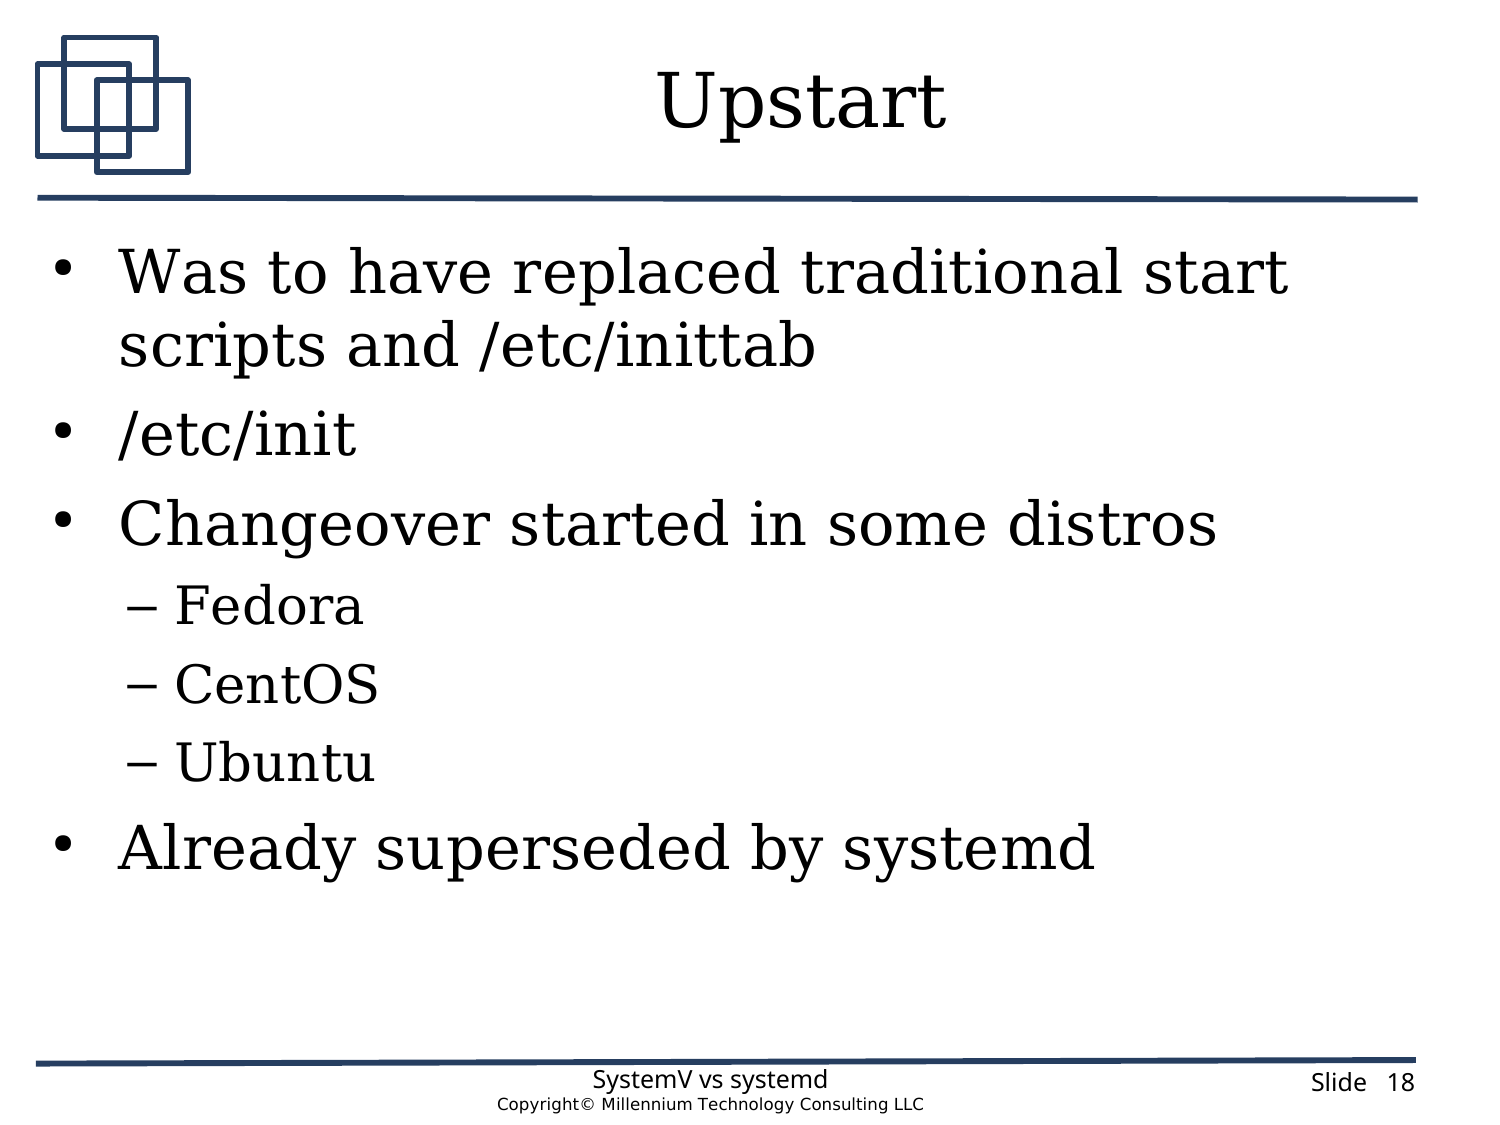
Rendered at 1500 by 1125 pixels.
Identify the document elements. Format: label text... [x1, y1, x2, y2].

title Upstart [150, 0, 1426, 196]
list Was to have replaced traditional start scripts and /etc/inittab /etc/init Changeover started in some distros Fedora CentOS Ubuntu Already superseded by systemd [37, 224, 1426, 1038]
